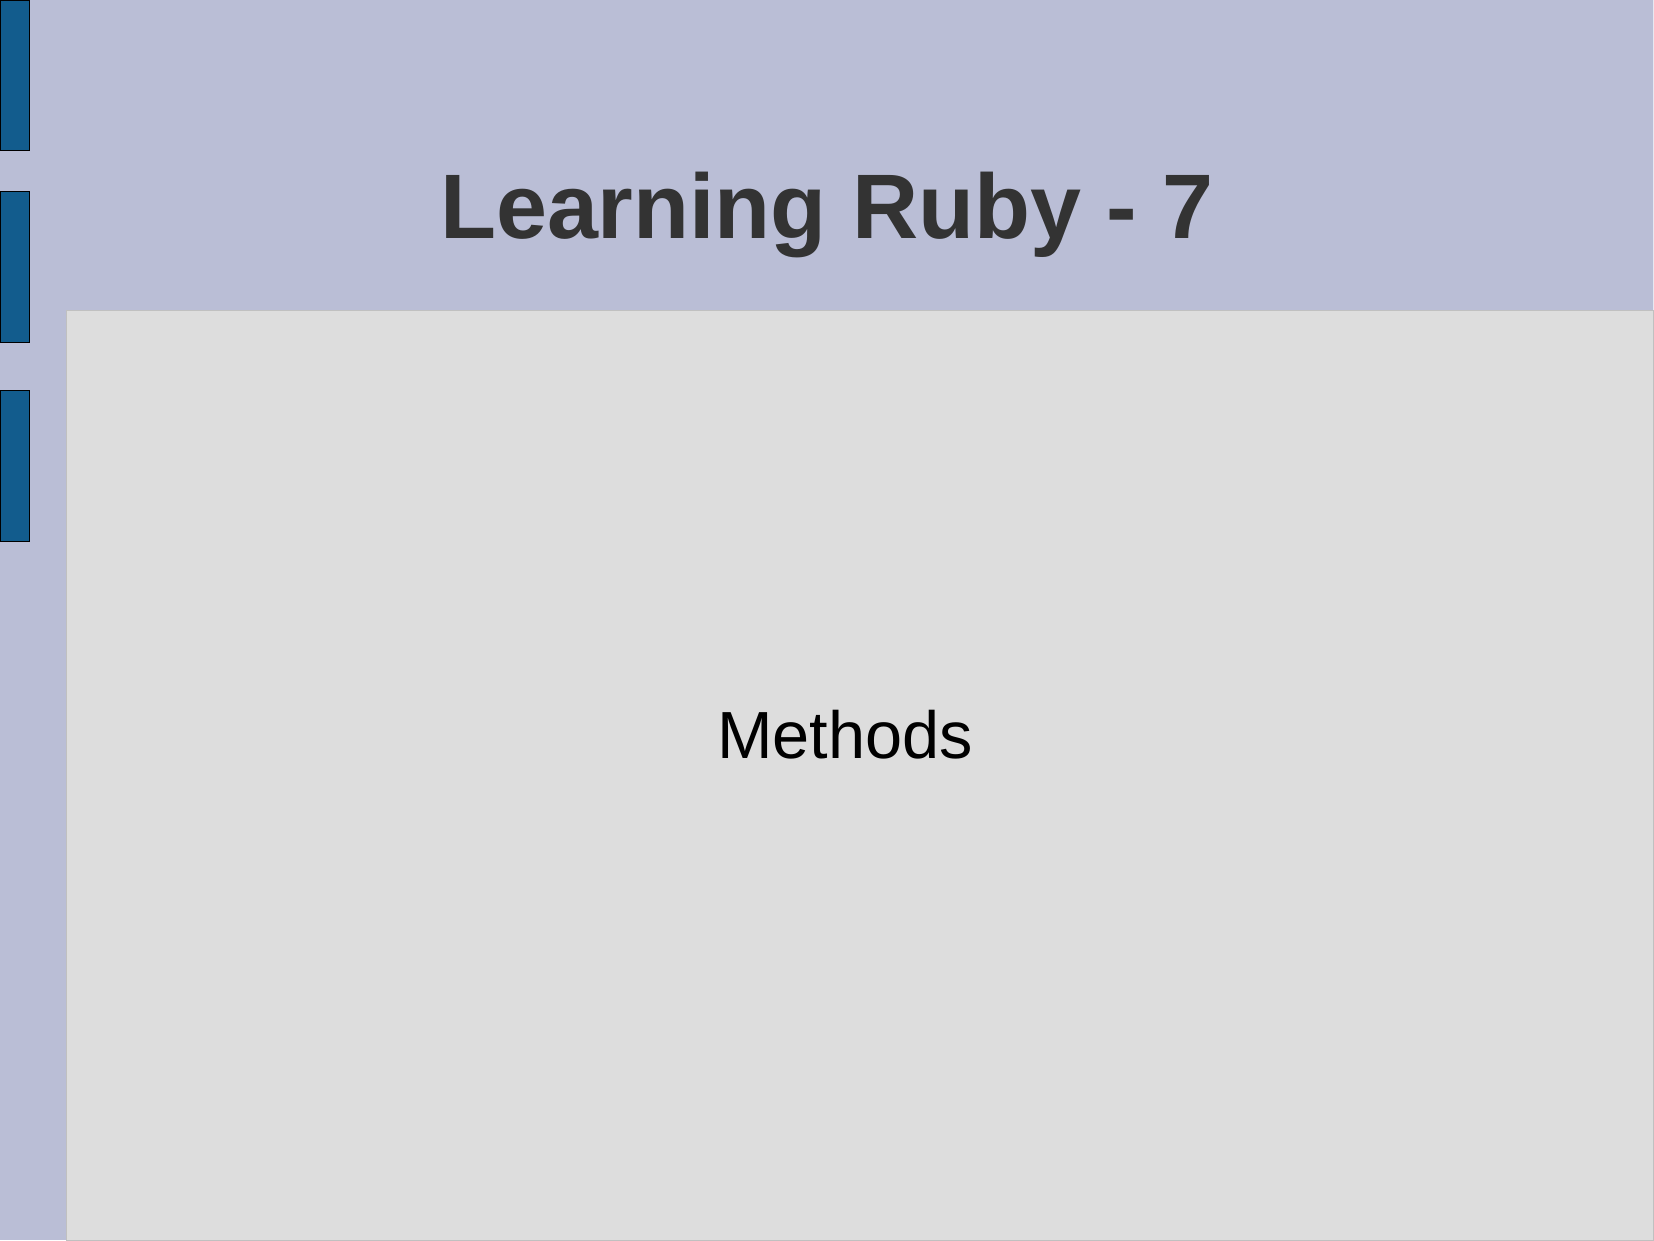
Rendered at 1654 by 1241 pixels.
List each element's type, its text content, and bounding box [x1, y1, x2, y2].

subtitle Methods [121, 344, 1534, 1127]
title Learning Ruby - 7 [121, 102, 1534, 311]
